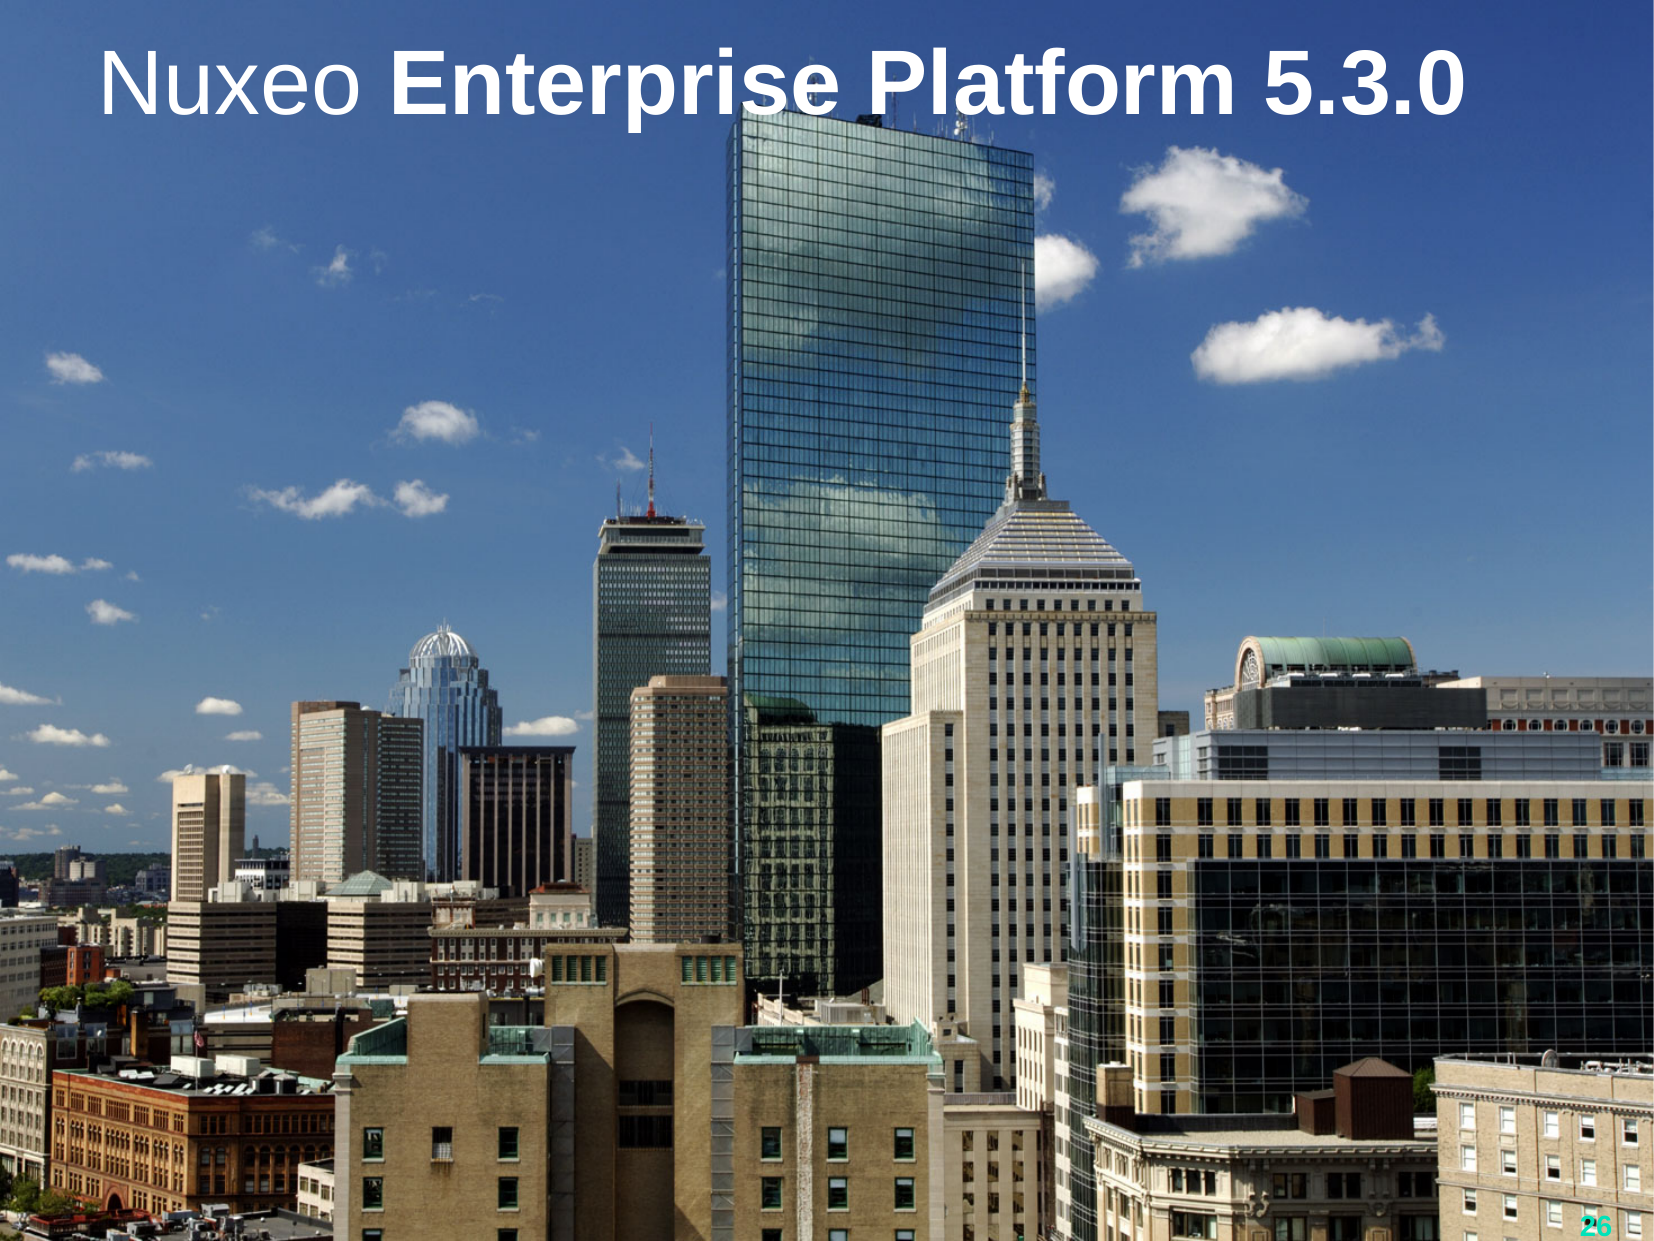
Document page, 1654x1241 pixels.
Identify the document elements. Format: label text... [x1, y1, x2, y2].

title Nuxeo Enterprise Platform 5.3.0 [37, 0, 1576, 167]
picture [0, 0, 1654, 1241]
